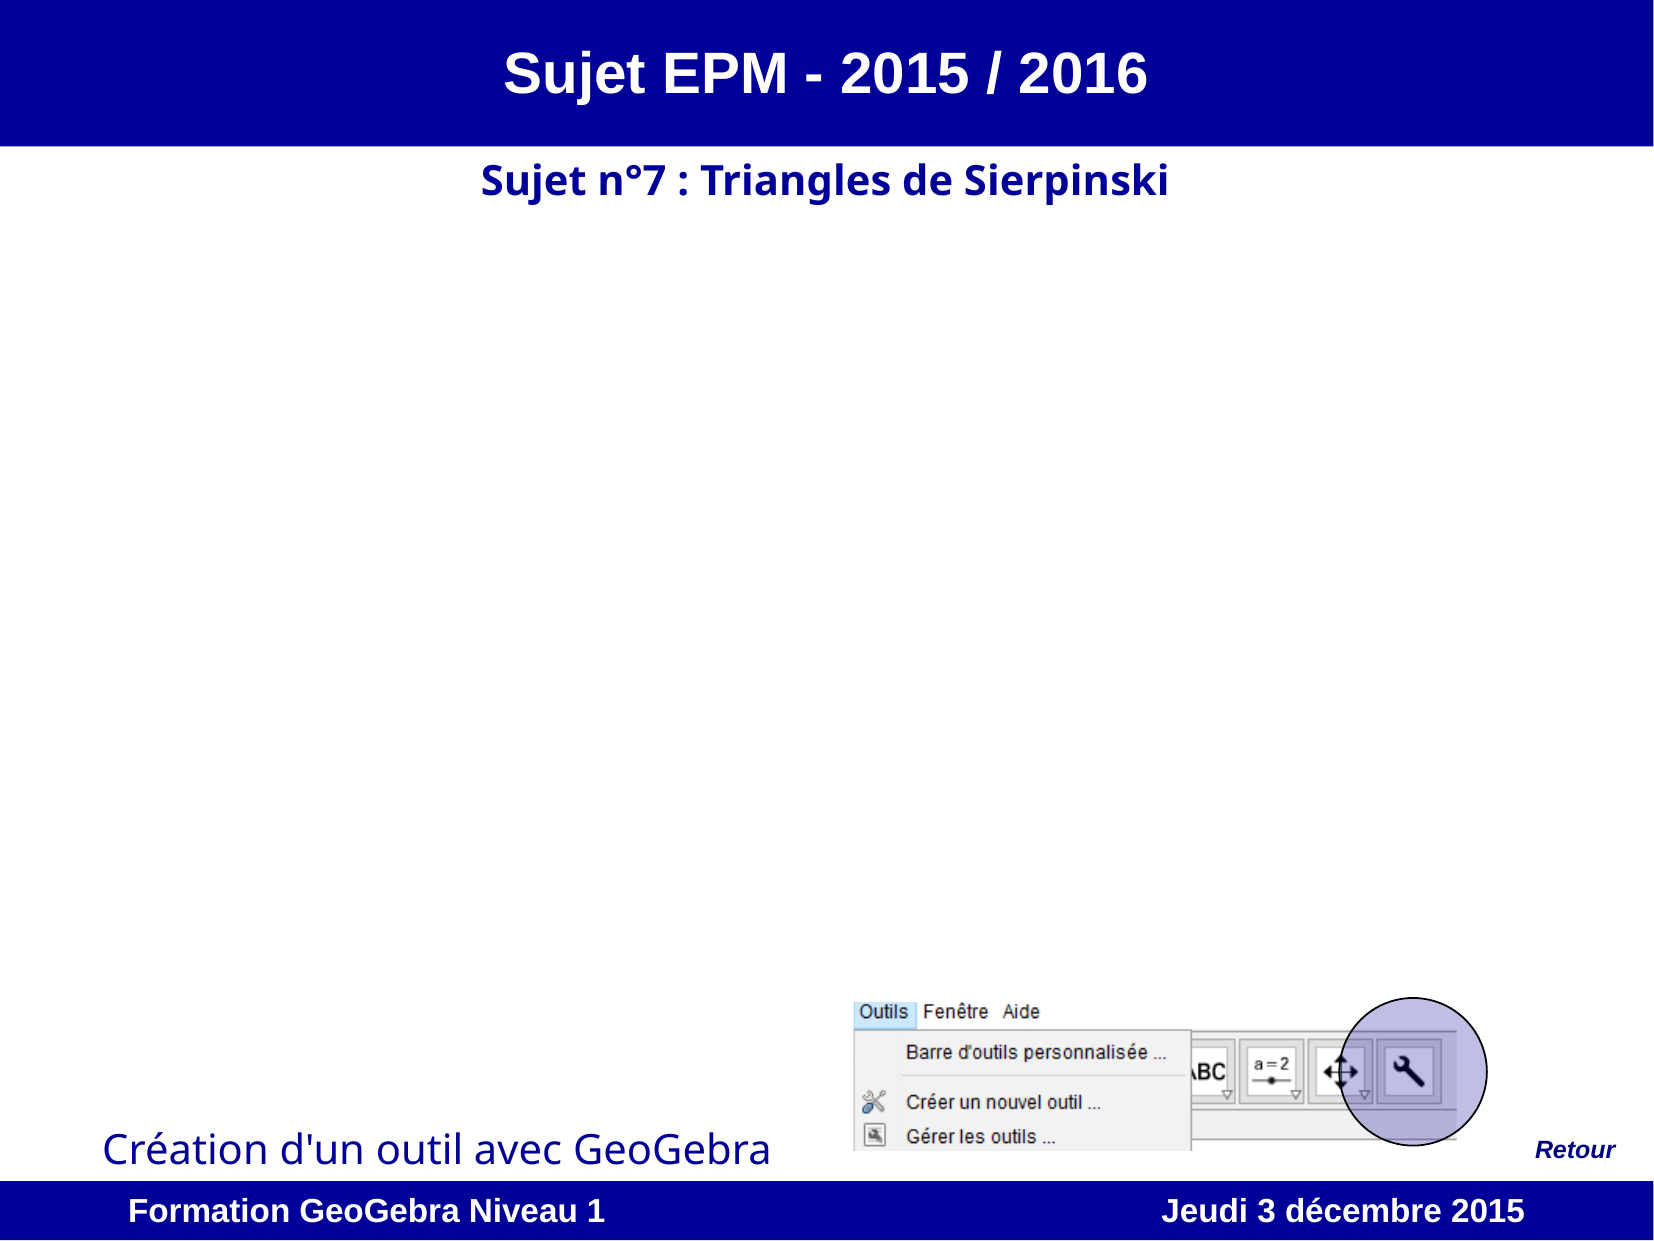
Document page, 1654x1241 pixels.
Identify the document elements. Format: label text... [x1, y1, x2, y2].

text_box Retour [1520, 1128, 1637, 1172]
picture [225, 310, 1457, 1151]
text_box Formation GeoGebra Niveau 1 Jeudi 3 décembre 2015 [0, 1181, 1654, 1241]
subtitle Sujet n°7 : Triangles de Sierpinski Création d'un outil avec GeoGebra [28, 146, 1623, 1181]
title Sujet EPM - 2015 / 2016 [0, 0, 1654, 147]
text_box [1339, 997, 1487, 1146]
picture [1440, 1002, 1457, 1011]
